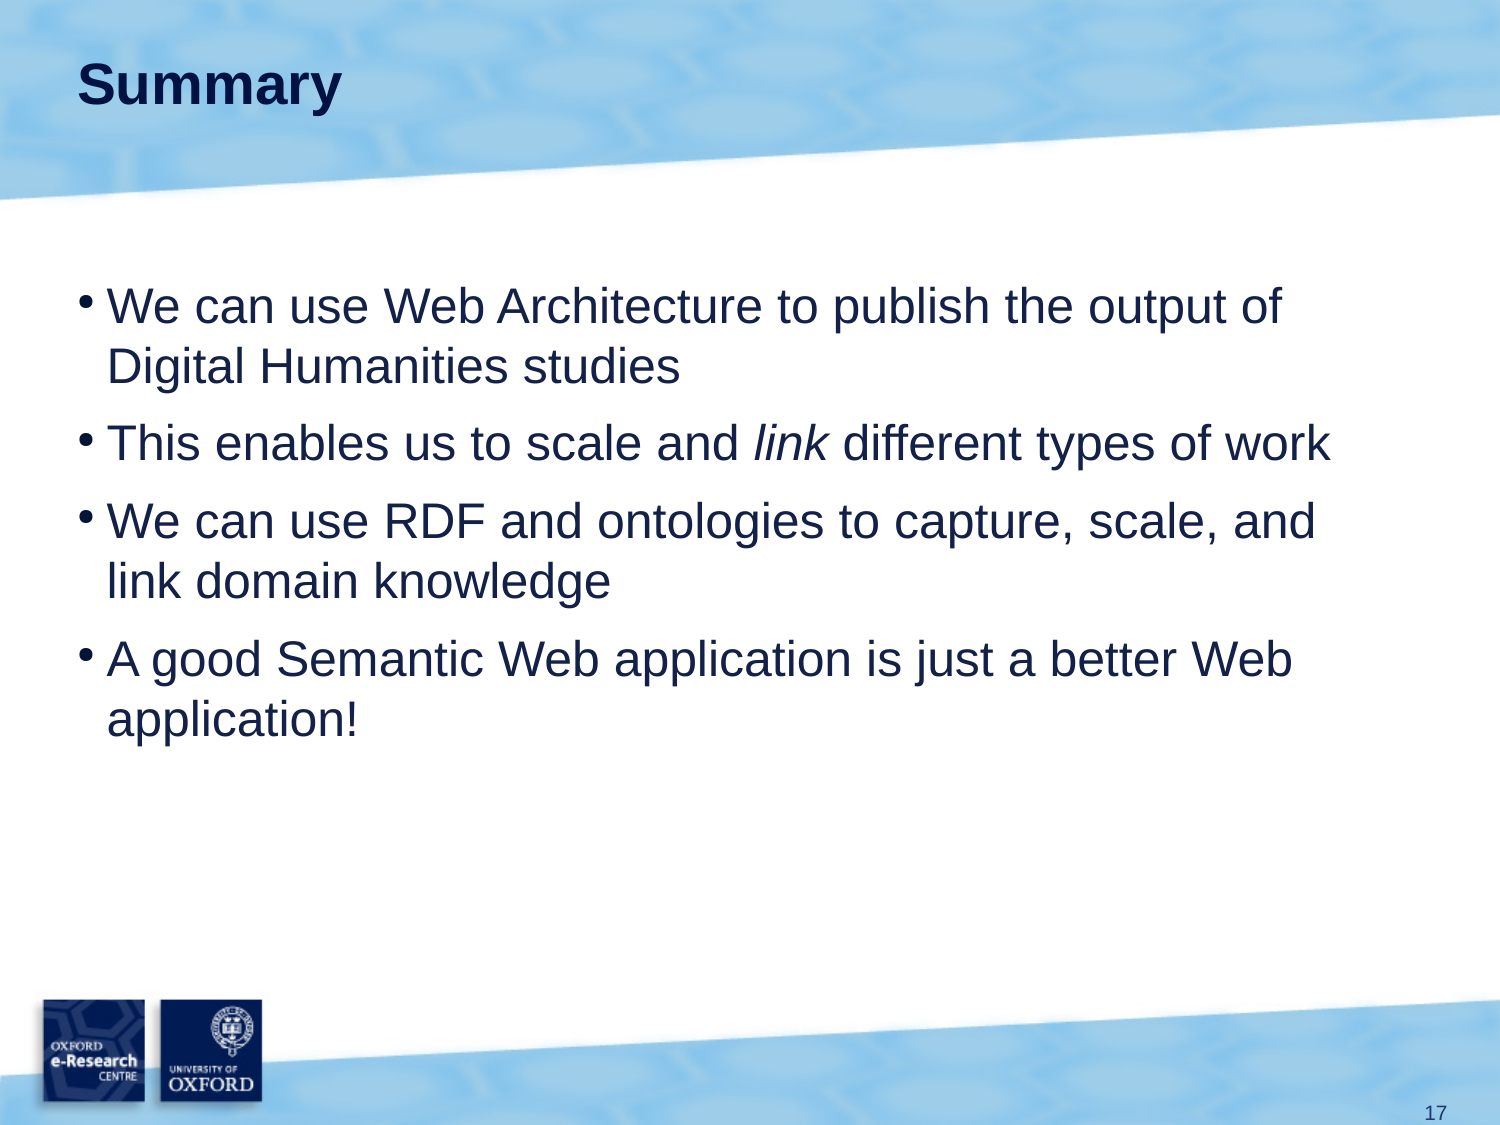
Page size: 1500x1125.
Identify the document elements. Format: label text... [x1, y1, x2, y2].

title Summary [62, 24, 1409, 138]
list We can use Web Architecture to publish the output of Digital Humanities studies This enables us to scale and link different types of work We can use RDF and ontologies to capture, scale, and link domain knowledge A good Semantic Web application is just a better Web application! [62, 265, 1388, 1063]
picture [0, 944, 1500, 1125]
picture [0, 0, 1500, 213]
